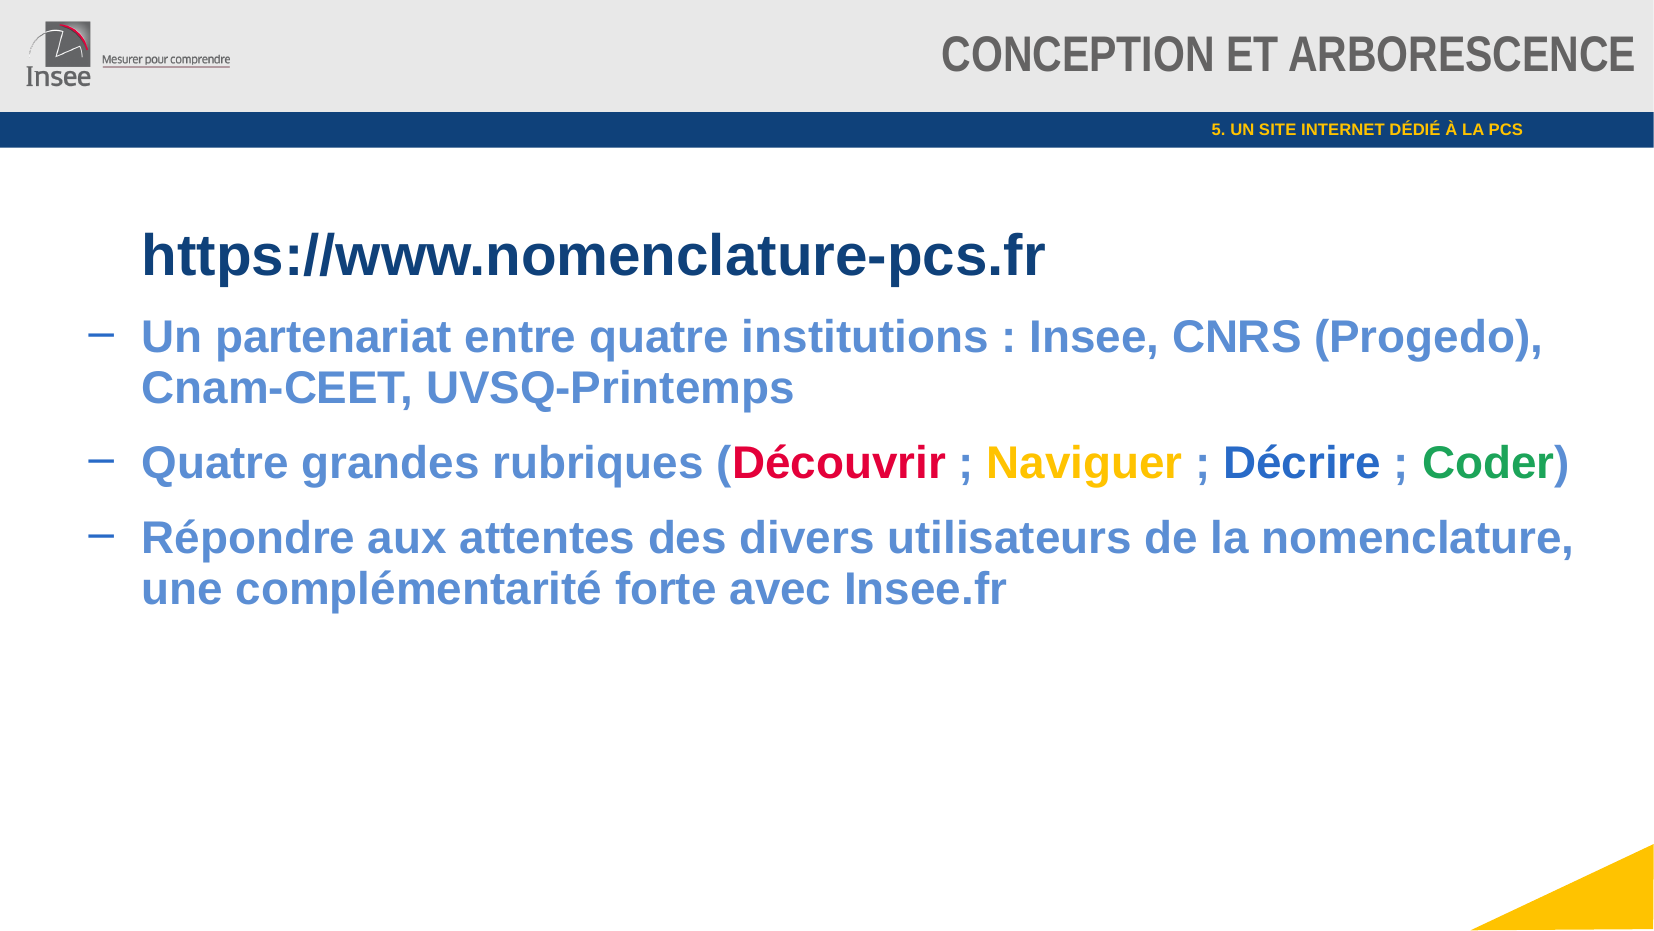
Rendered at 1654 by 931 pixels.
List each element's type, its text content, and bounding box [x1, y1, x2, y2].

picture [23, 0, 200, 89]
list https://www.nomenclature-pcs.fr Un partenariat entre quatre institutions : Insee, CNRS (Progedo), Cnam-CEET, UVSQ-Printemps Quatre grandes rubriques (Découvrir ; Naviguer ; Décrire ; Coder) Répondre aux attentes des divers utilisateurs de la nomenclature, une complémentarité forte avec Insee.fr [0, 147, 1625, 886]
title Conception et arborescence [200, 0, 1648, 107]
